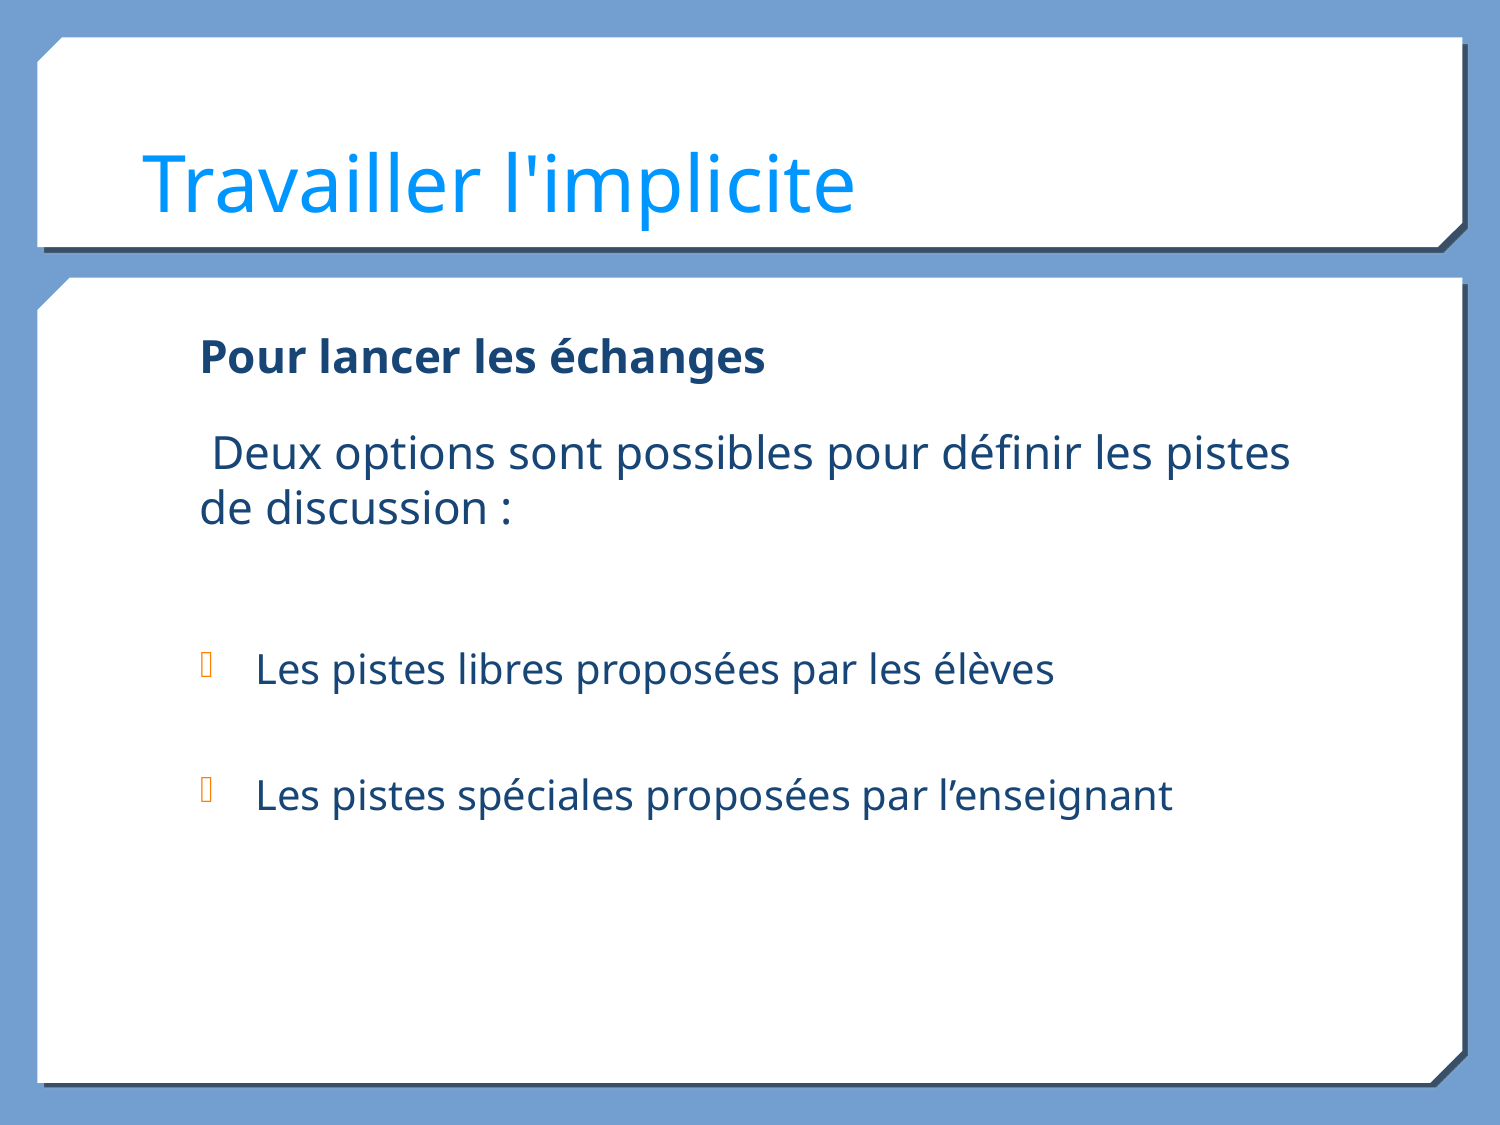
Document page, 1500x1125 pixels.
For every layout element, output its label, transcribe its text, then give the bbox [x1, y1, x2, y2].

title Travailler l'implicite [127, 48, 1372, 236]
list Pour lancer les échanges Deux options sont possibles pour définir les pistes de discussion : Les pistes libres proposées par les élèves Les pistes spéciales proposées par l’enseignant [127, 319, 1372, 978]
